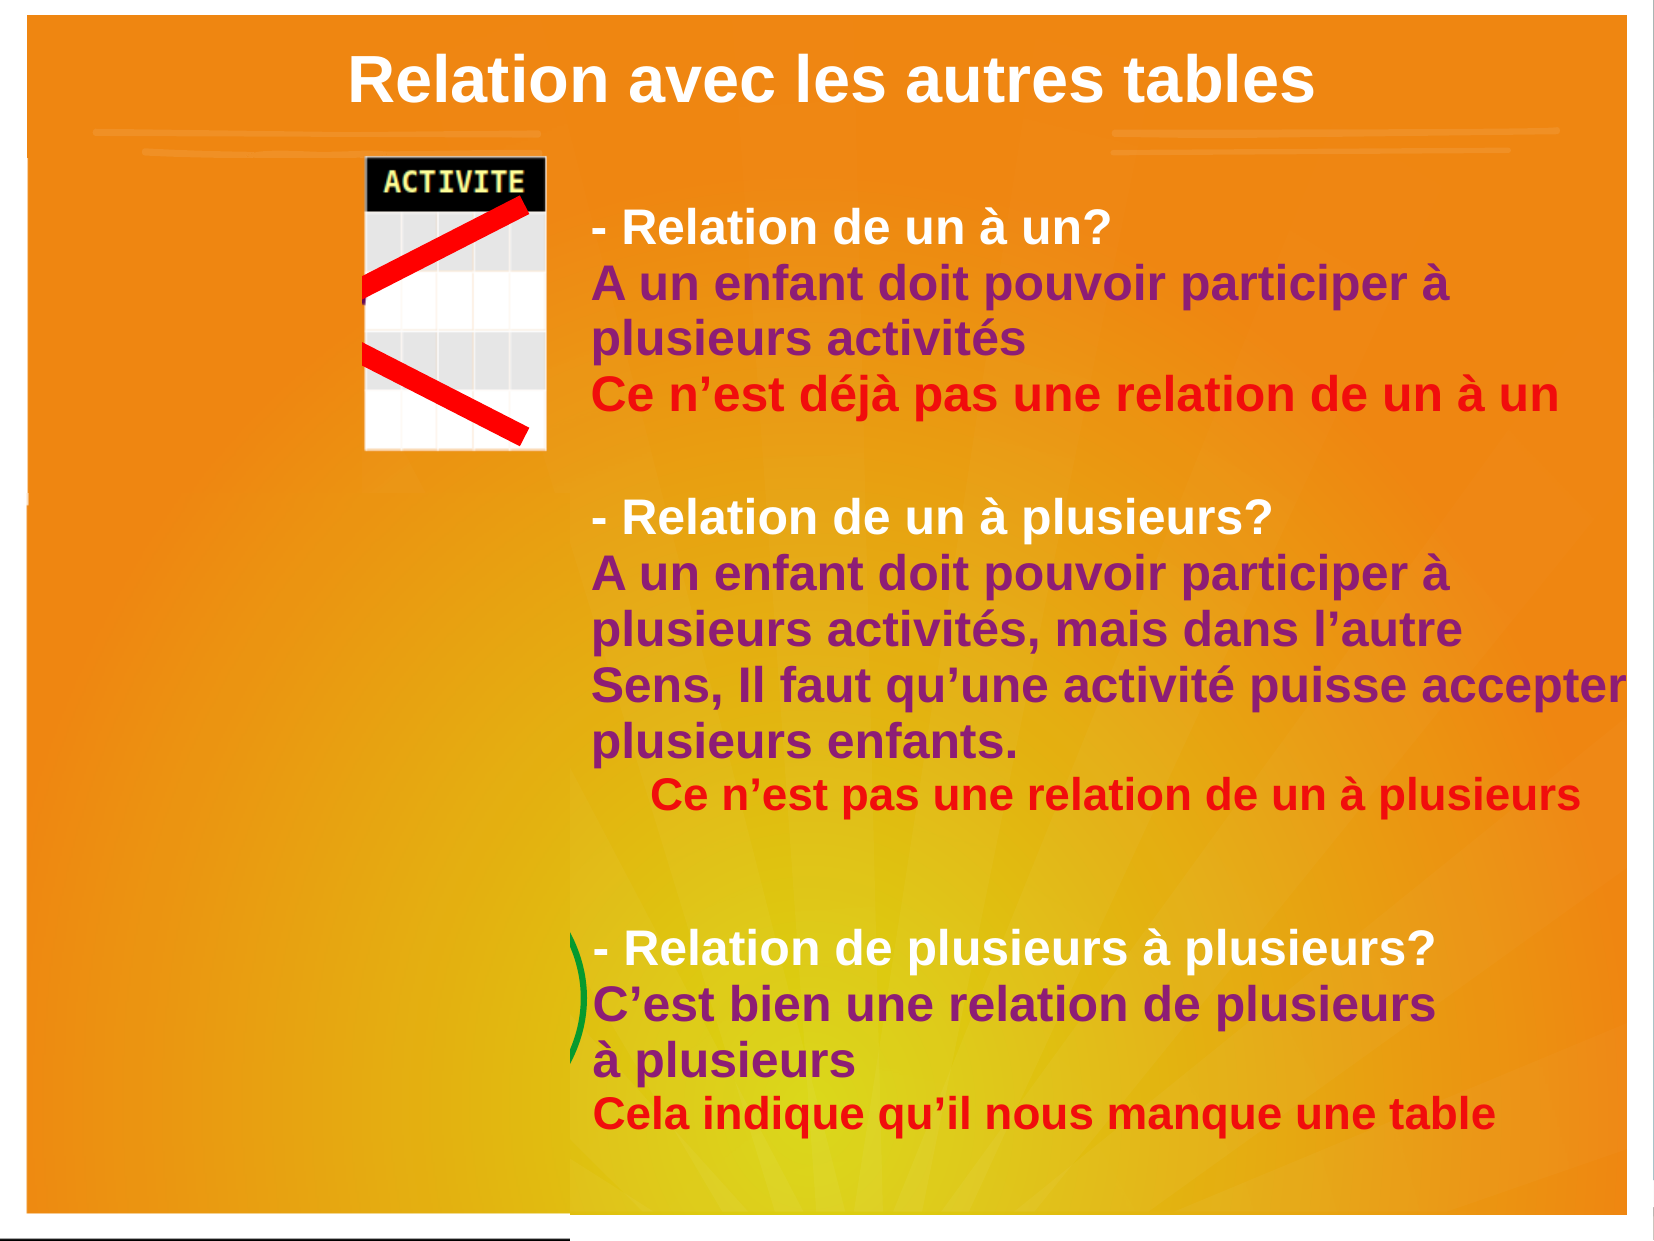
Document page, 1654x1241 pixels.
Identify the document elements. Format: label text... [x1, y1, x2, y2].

text_box - Relation de un à un? A un enfant doit pouvoir participer à plusieurs activités Ce n’est déjà pas une relation de un à un [579, 245, 1072, 376]
text_box Relation avec les autres tables [619, 17, 1045, 148]
text_box - Relation de plusieurs à plusieurs? C’est bien une relation de plusieurs à plusieurs Cela indique qu’il nous manque une table [577, 949, 1414, 1110]
text_box - Relation de un à plusieurs? A un enfant doit pouvoir participer à plusieurs activités, mais dans l’autre Sens, Il faut qu’une activité puisse accepter plusieurs enfants. Ce n’est pas une relation de un à plusieurs [576, 574, 1412, 735]
picture [0, 153, 579, 1241]
